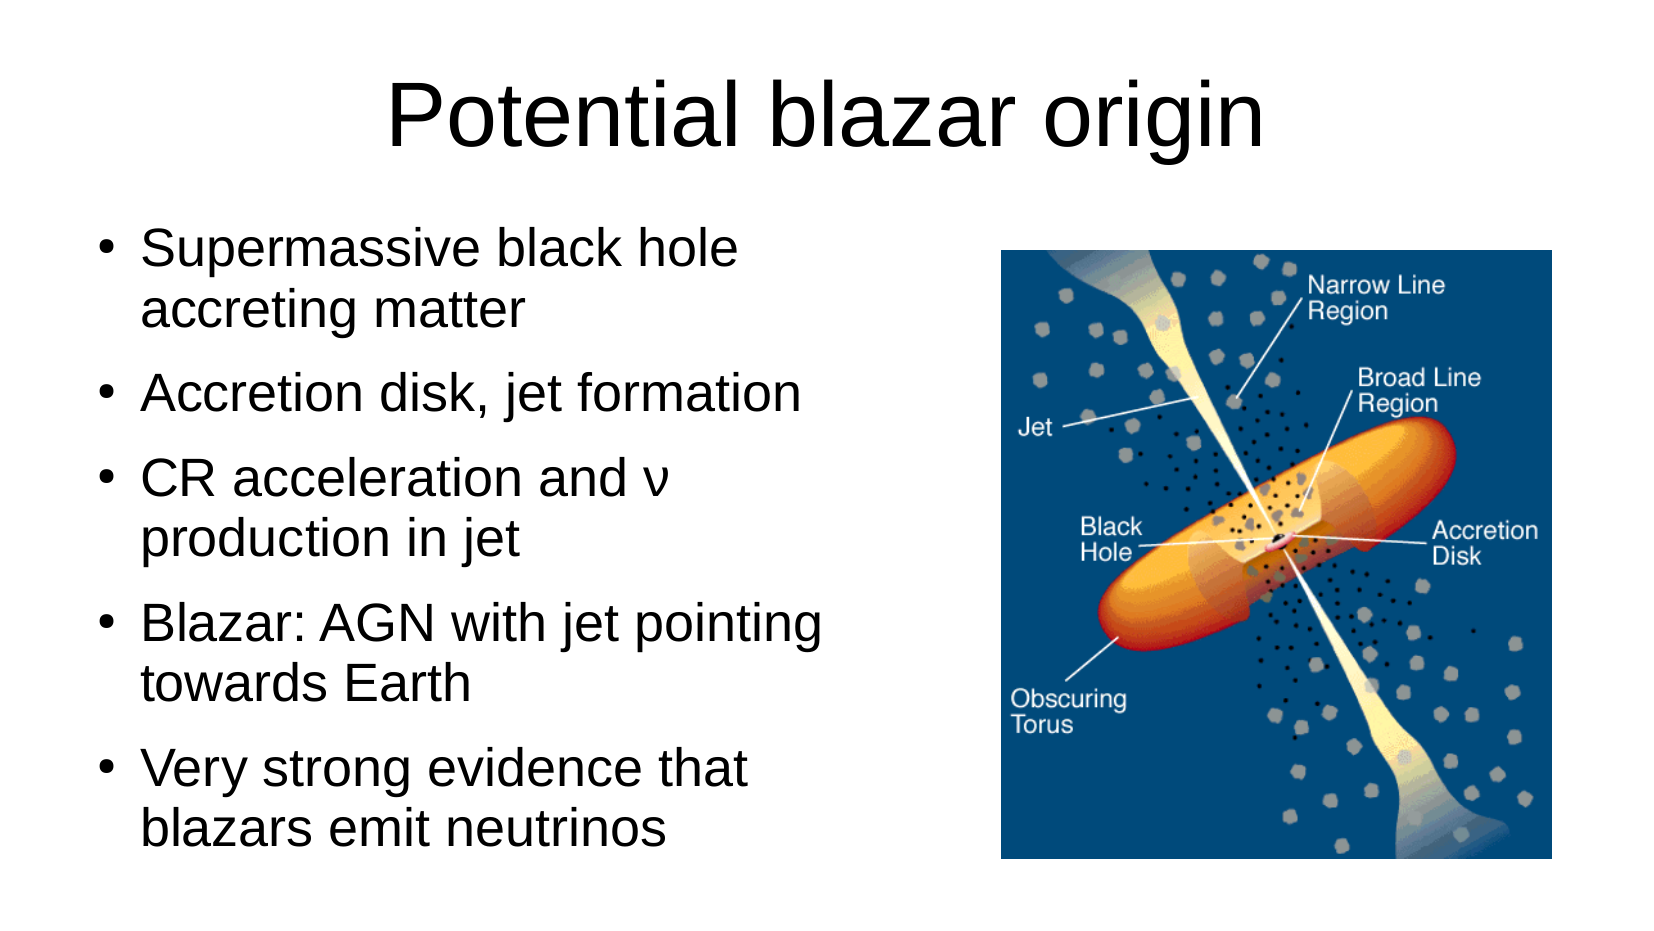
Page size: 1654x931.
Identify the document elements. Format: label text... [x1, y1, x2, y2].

list Supermassive black hole accreting matter Accretion disk, jet formation CR acceleration and ν production in jet Blazar: AGN with jet pointing towards Earth Very strong evidence that blazars emit neutrinos [82, 217, 938, 863]
title Potential blazar origin [82, 37, 1571, 193]
picture [1001, 250, 1552, 859]
